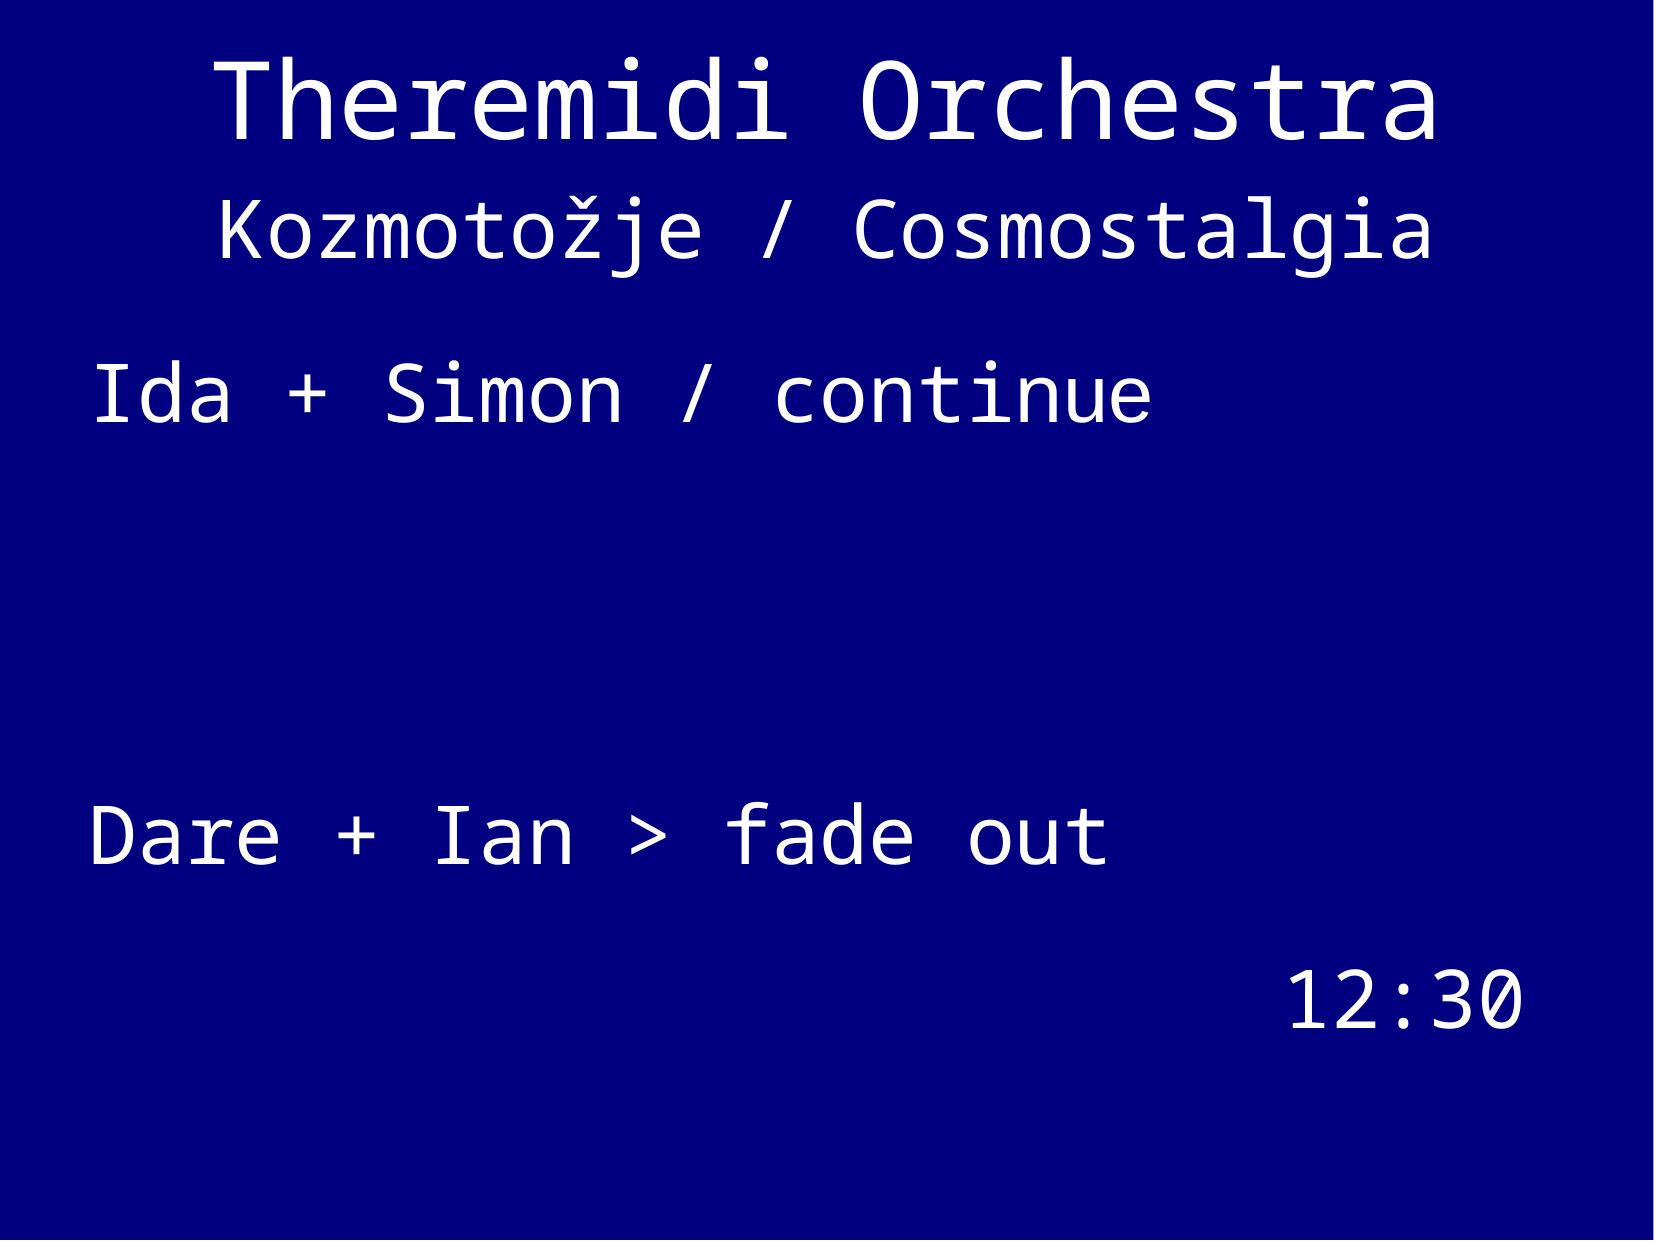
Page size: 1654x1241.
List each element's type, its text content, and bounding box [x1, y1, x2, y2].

text_box 12:30 [1282, 900, 1620, 1096]
title Theremidi Orchestra Kozmotožje / Cosmostalgia [82, 49, 1571, 257]
subtitle Ida + Simon / continue Dare + Ian > fade out [88, 272, 1566, 1063]
